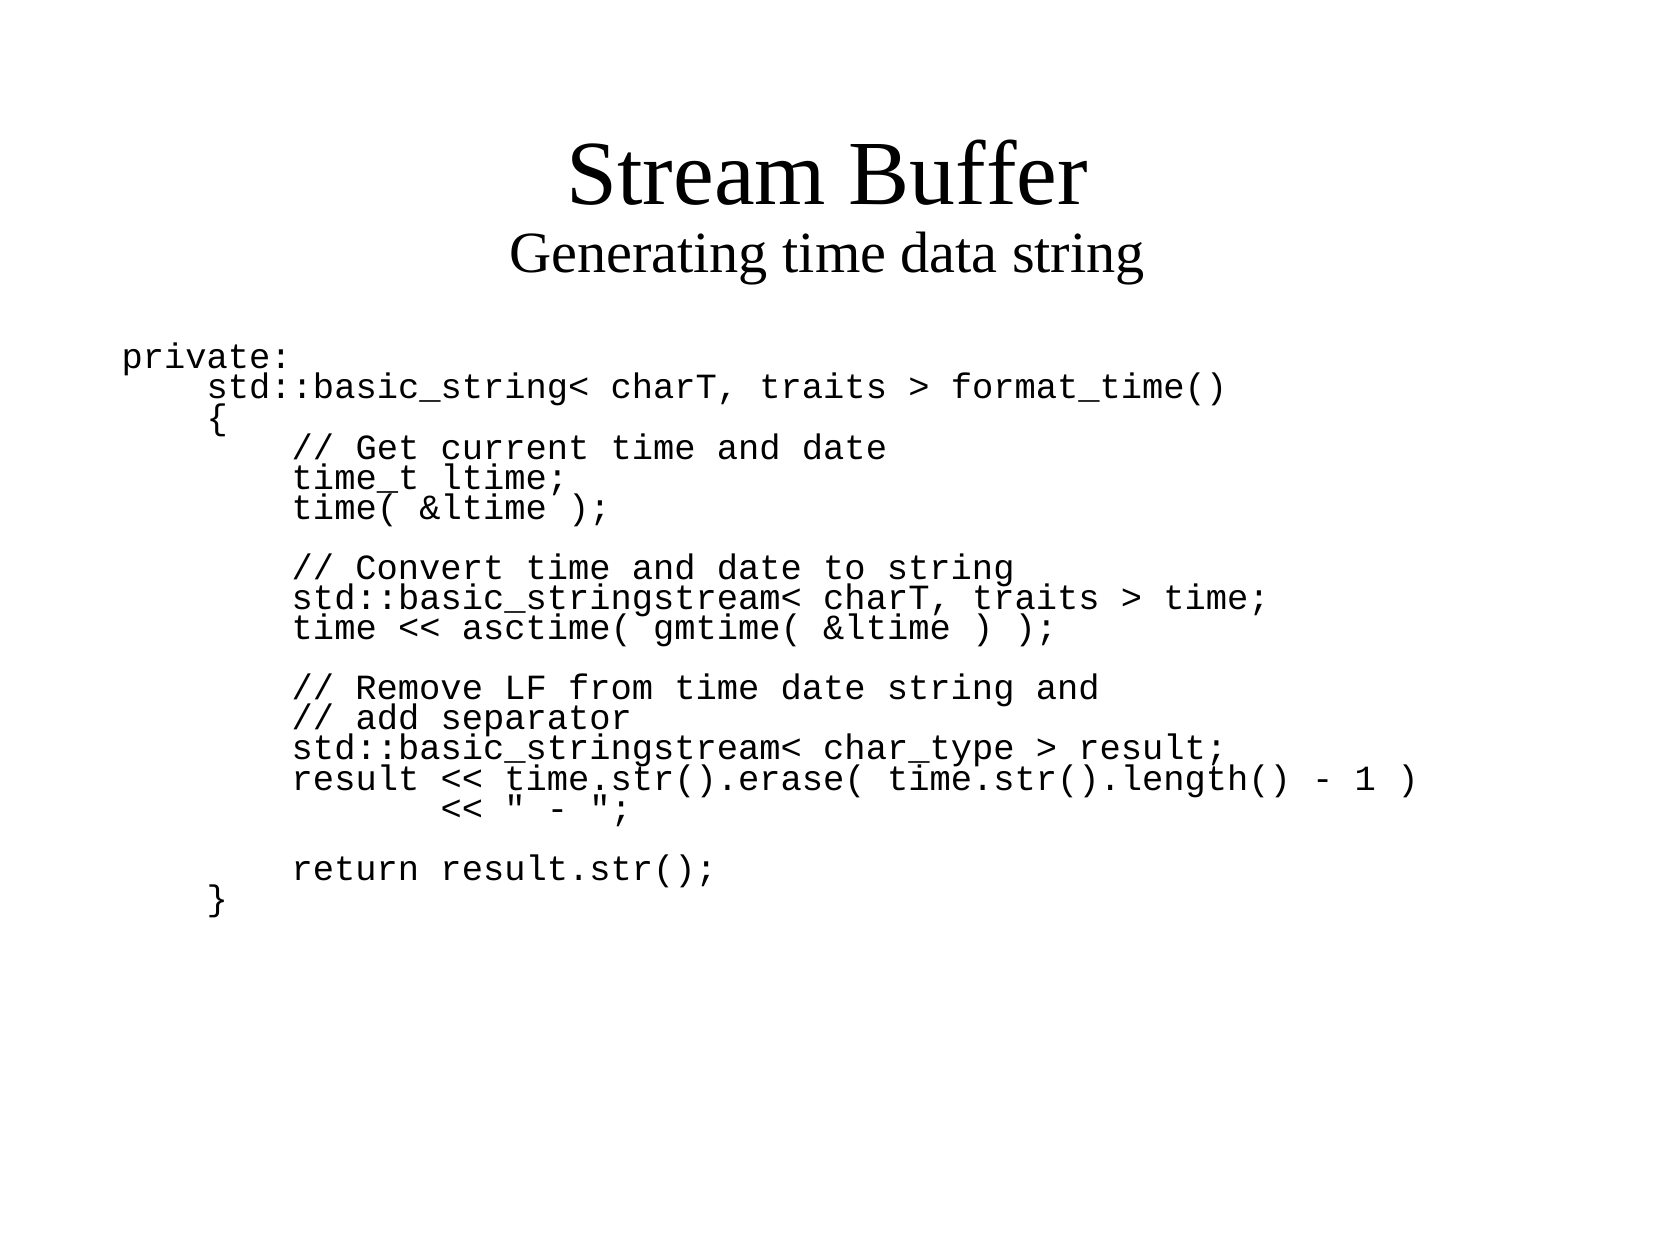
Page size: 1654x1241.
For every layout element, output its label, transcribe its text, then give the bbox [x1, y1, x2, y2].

list private: std::basic_string< charT, traits > format_time() { // Get current time and date time_t ltime; time( &ltime ); // Convert time and date to string std::basic_stringstream< charT, traits > time; time << asctime( gmtime( &ltime ) ); // Remove LF from time date string and // add separator std::basic_stringstream< char_type > result; result << time.str().erase( time.str().length() - 1 ) << " - "; return result.str(); } [121, 344, 1534, 1126]
title Stream Buffer Generating time data string [121, 102, 1534, 310]
